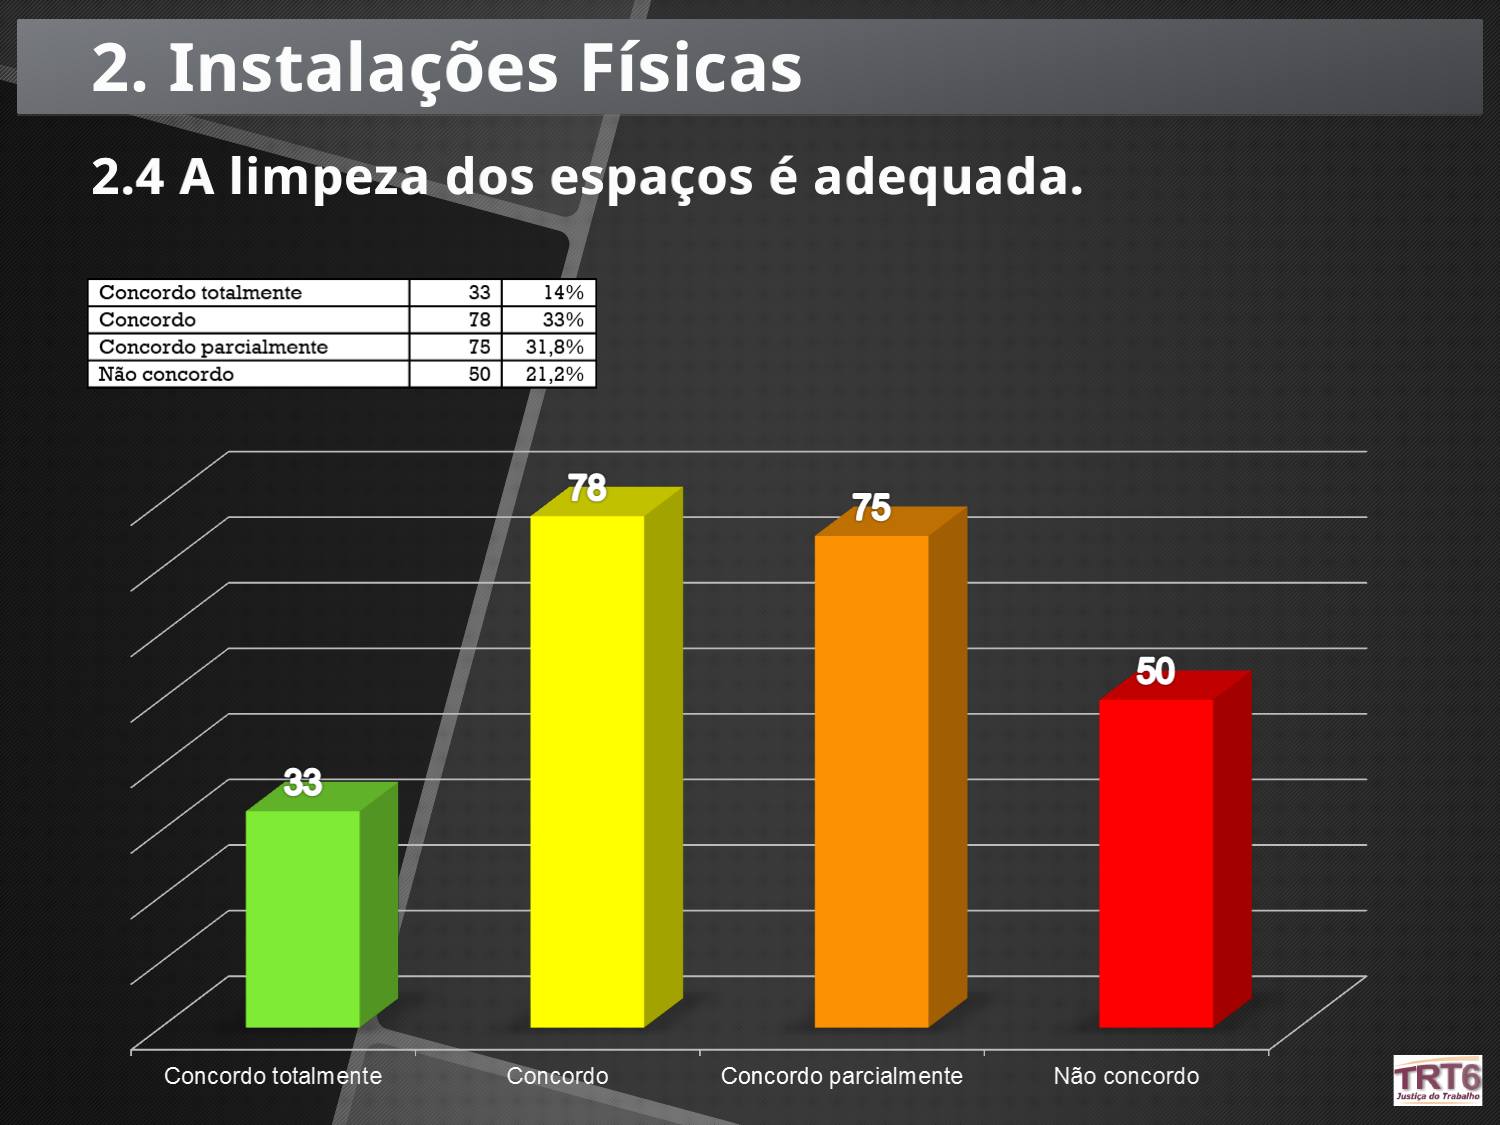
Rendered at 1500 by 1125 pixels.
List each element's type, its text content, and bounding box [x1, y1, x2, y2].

picture [1440, 1055, 1483, 1106]
picture [87, 273, 597, 399]
text_box 2. Instalações Físicas [77, 18, 1270, 113]
text_box 2.4 A limpeza dos espaços é adequada. [77, 137, 1447, 212]
text_box [18, 19, 1482, 114]
chart [60, 414, 1440, 1115]
